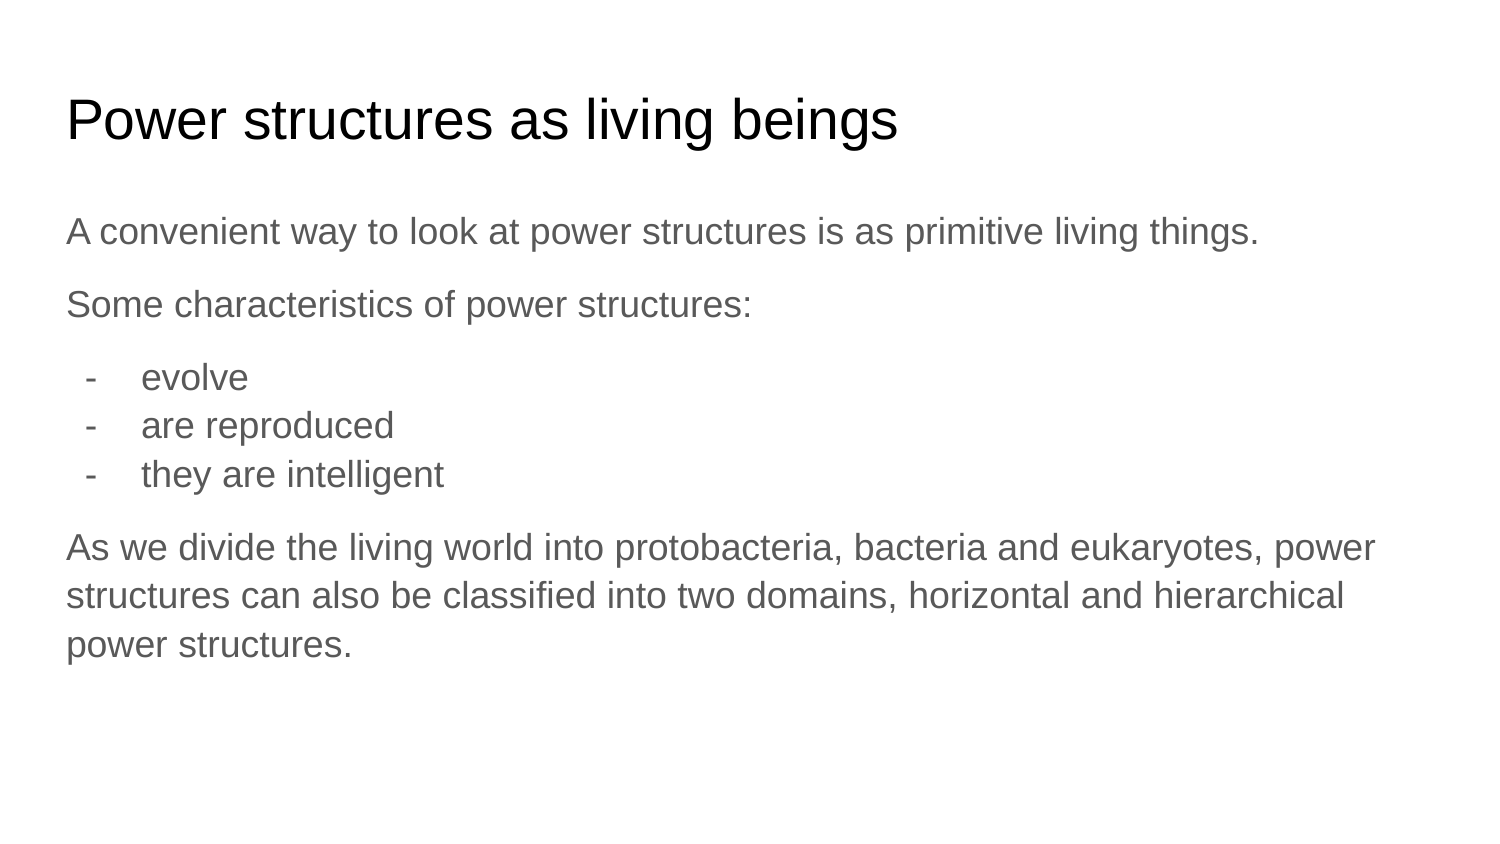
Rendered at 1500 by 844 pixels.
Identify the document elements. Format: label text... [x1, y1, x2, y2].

title Power structures as living beings [51, 72, 1449, 167]
list A convenient way to look at power structures is as primitive living things. Some characteristics of power structures: evolve are reproduced they are intelligent As we divide the living world into protobacteria, bacteria and eukaryotes, power structures can also be classified into two domains, horizontal and hierarchical power structures. [51, 189, 1449, 750]
